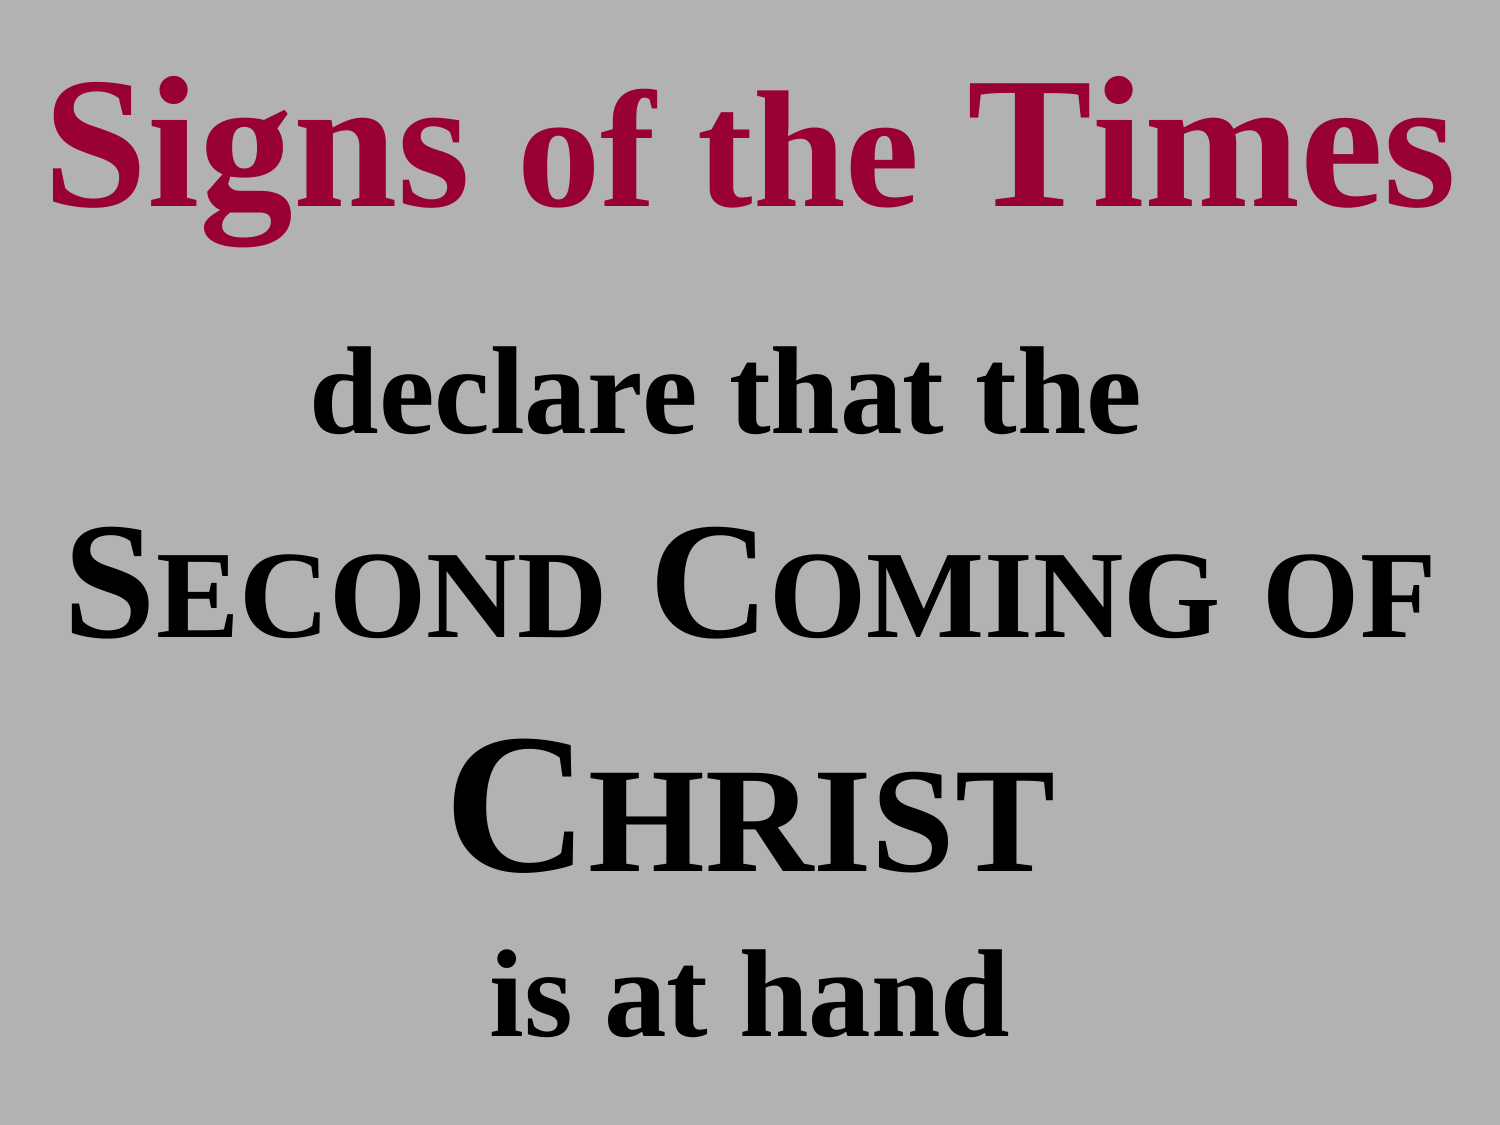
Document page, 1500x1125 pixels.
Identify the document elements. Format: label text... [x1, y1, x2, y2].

title Signs of the Times declare that the SECOND COMING OF CHRIST is at hand [0, 0, 1500, 1069]
